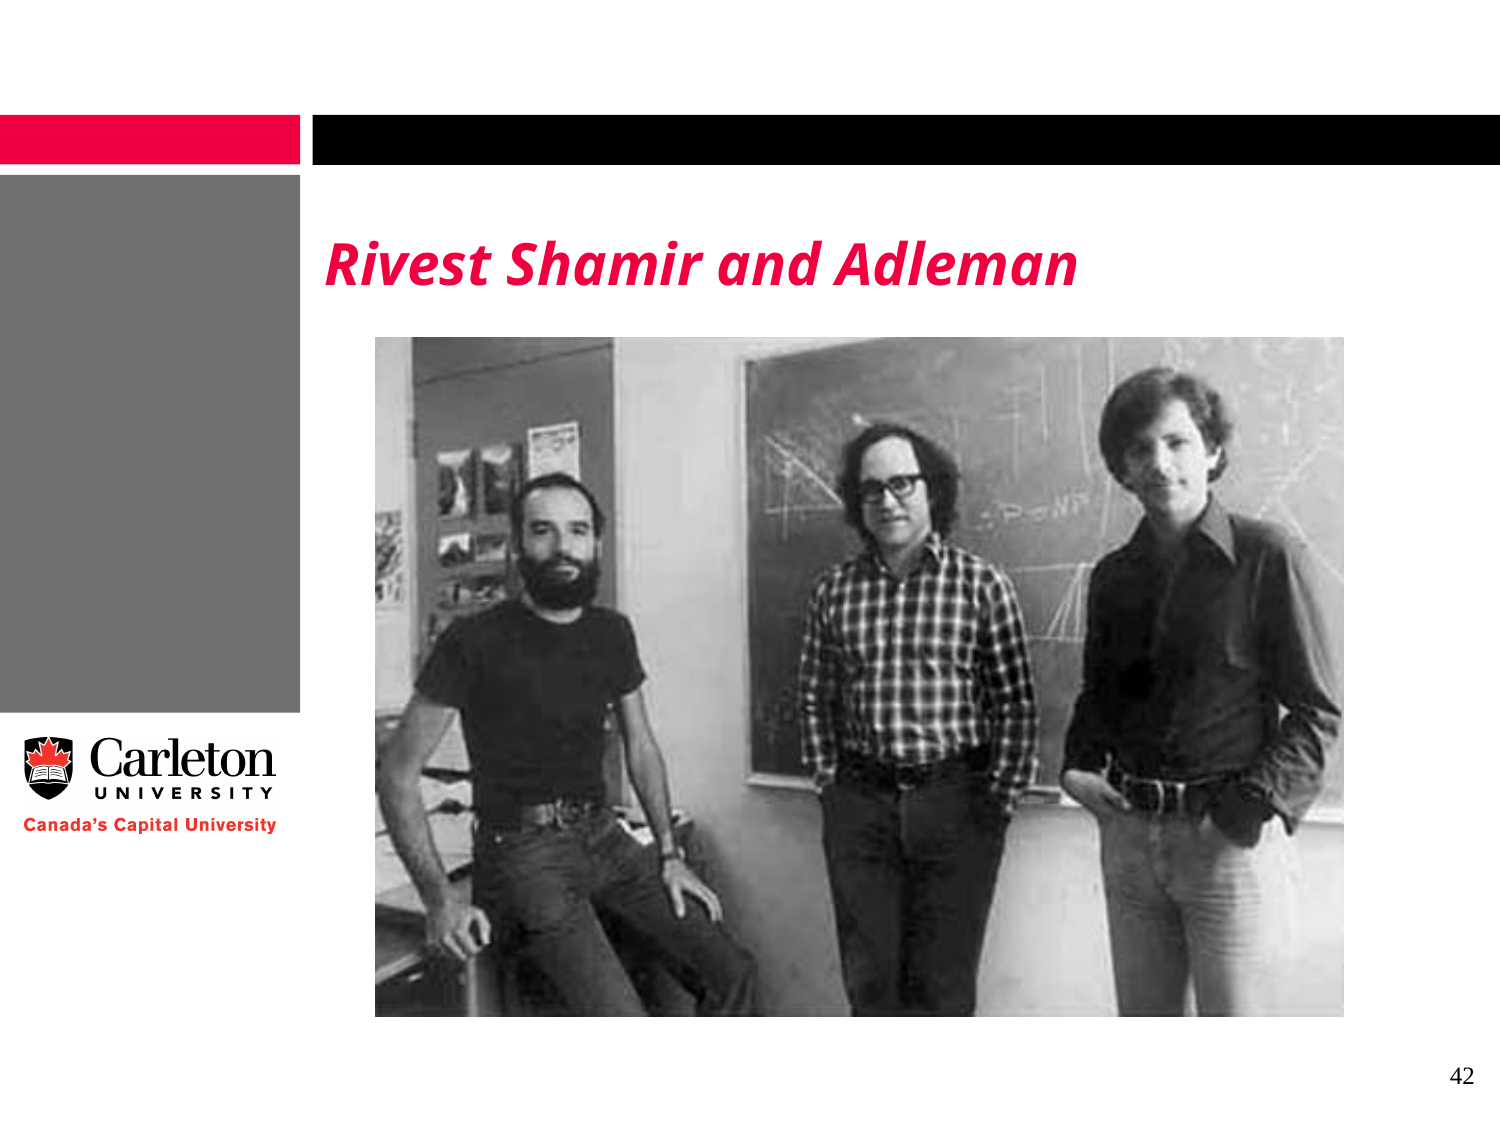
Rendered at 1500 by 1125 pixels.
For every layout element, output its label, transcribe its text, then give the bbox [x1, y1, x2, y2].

picture [24, 737, 276, 834]
picture [375, 337, 1344, 1017]
title Rivest Shamir and Adleman [324, 194, 1450, 331]
